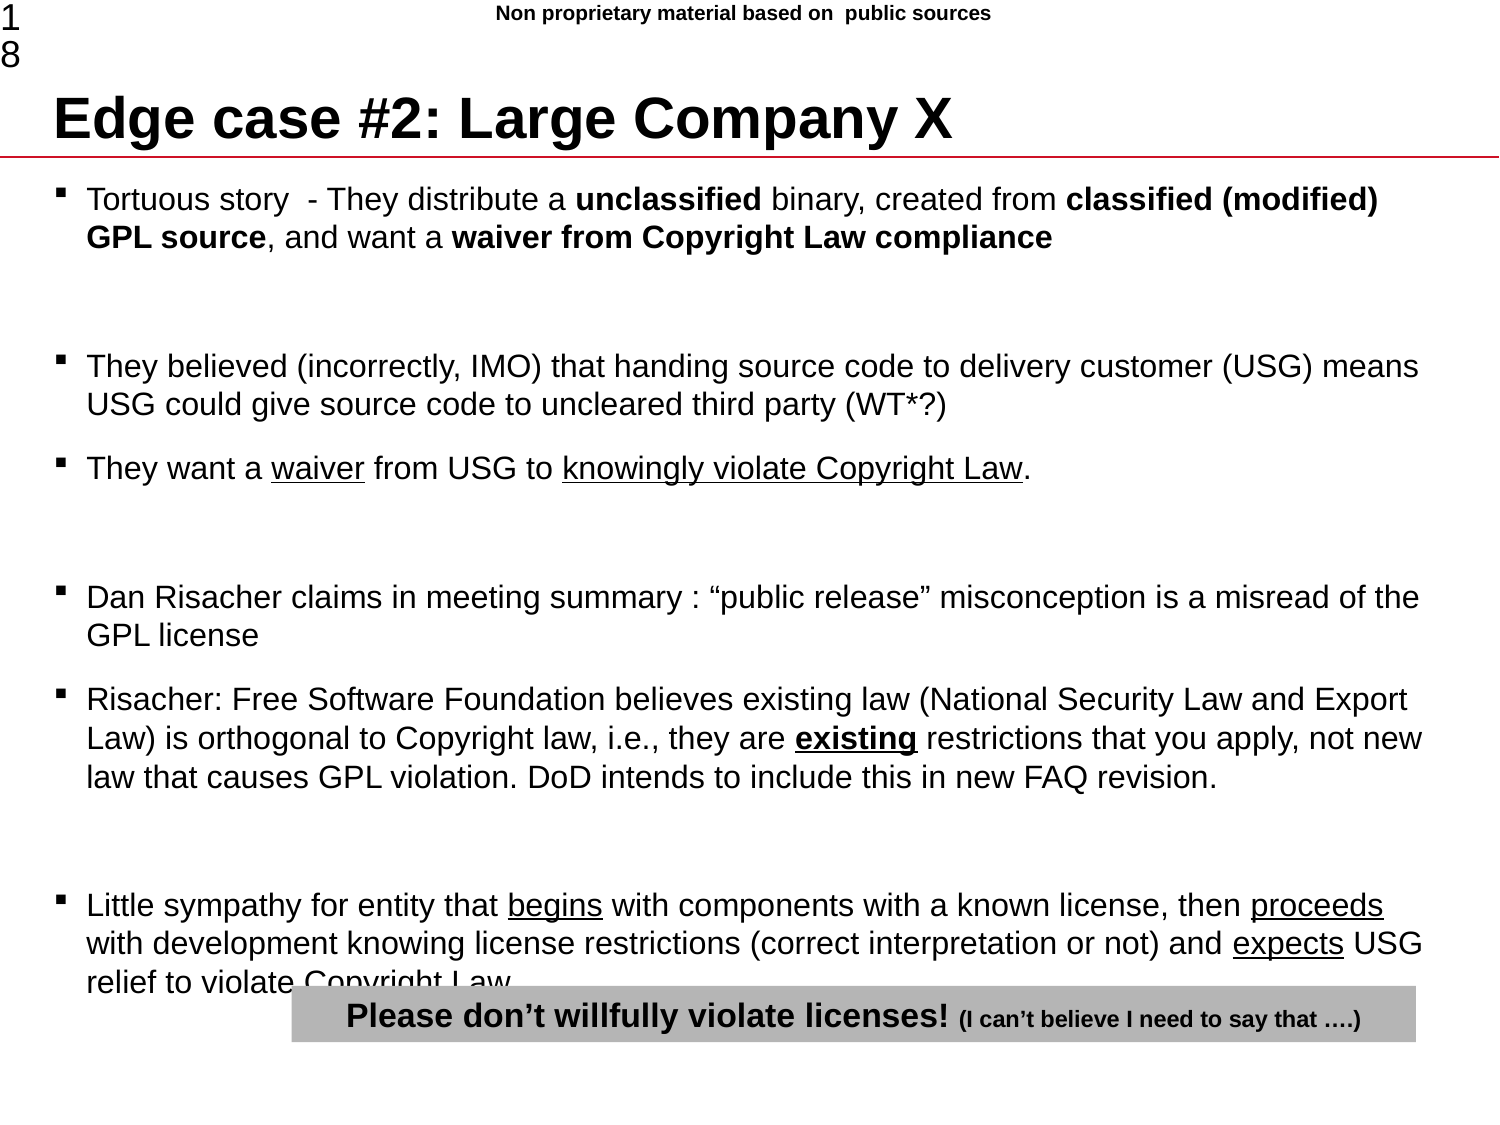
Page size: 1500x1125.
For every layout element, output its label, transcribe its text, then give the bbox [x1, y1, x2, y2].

title Edge case #2: Large Company X [38, 35, 1225, 158]
text_box Please don’t willfully violate licenses! (I can’t believe I need to say that ….) [291, 985, 1416, 1043]
list Tortuous story - They distribute a unclassified binary, created from classified (modified) GPL source, and want a waiver from Copyright Law compliance They believed (incorrectly, IMO) that handing source code to delivery customer (USG) means USG could give source code to uncleared third party (WT*?) They want a waiver from USG to knowingly violate Copyright Law. Dan Risacher claims in meeting summary : “public release” misconception is a misread of the GPL license Risacher: Free Software Foundation believes existing law (National Security Law and Export Law) is orthogonal to Copyright law, i.e., they are existing restrictions that you apply, not new law that causes GPL violation. DoD intends to include this in new FAQ revision. Little sympathy for entity that begins with components with a known license, then proceeds with development knowing license restrictions (correct interpretation or not) and expects USG relief to violate Copyright Law [38, 170, 1461, 1011]
